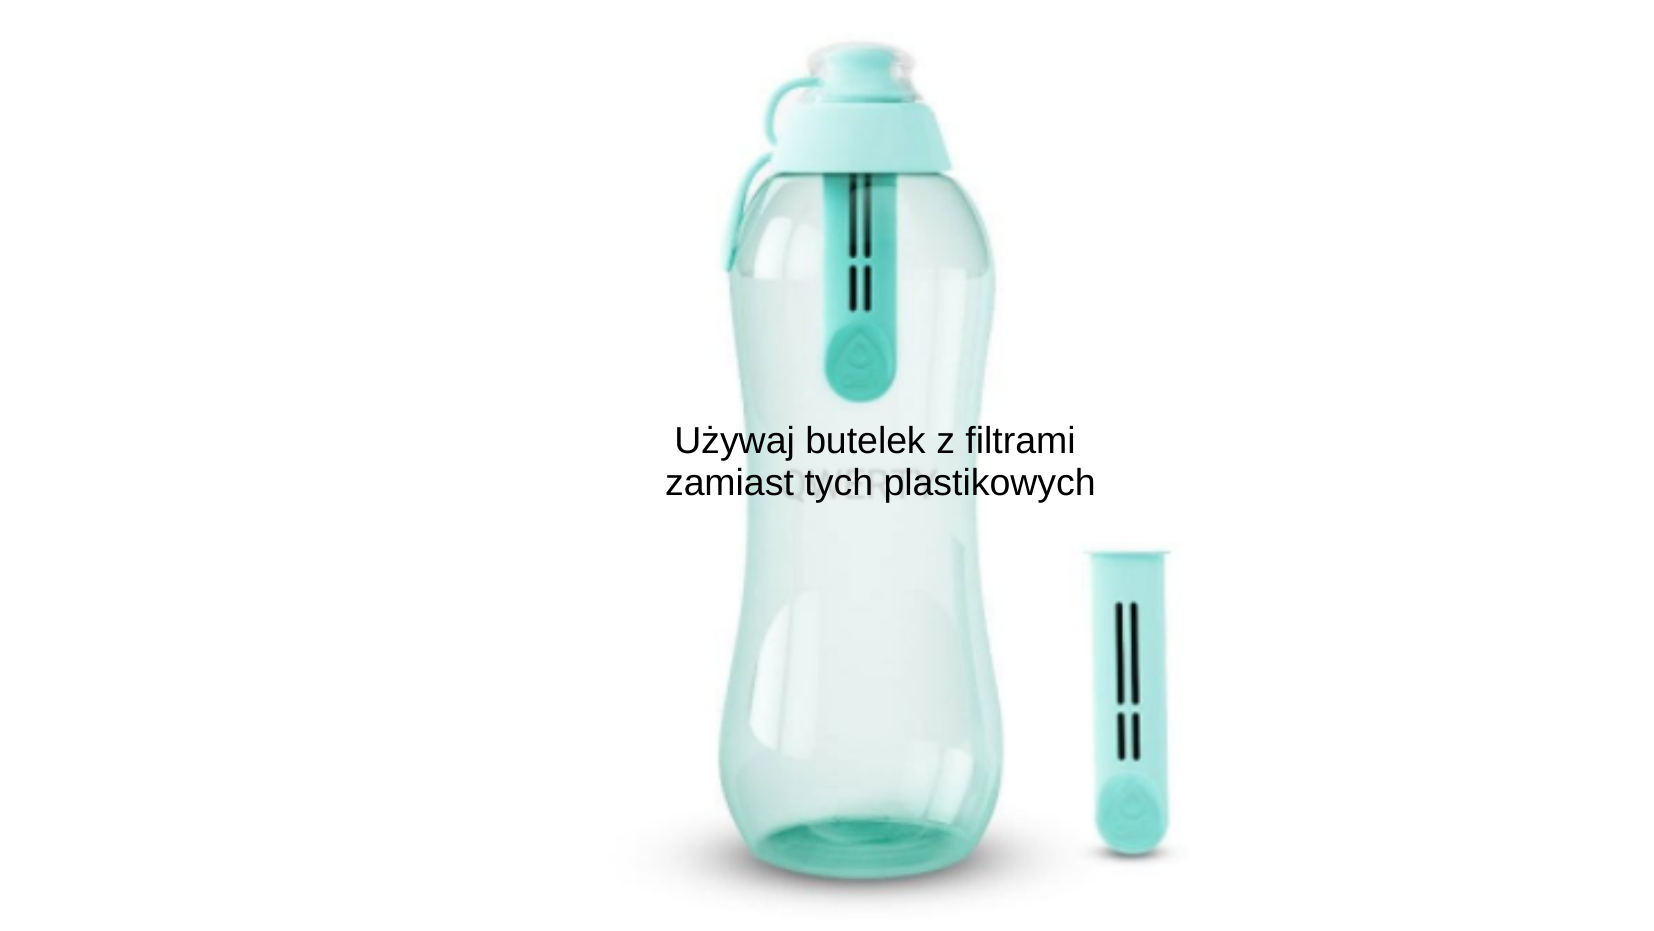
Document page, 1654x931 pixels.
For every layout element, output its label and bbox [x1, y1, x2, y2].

picture [532, 0, 1229, 931]
